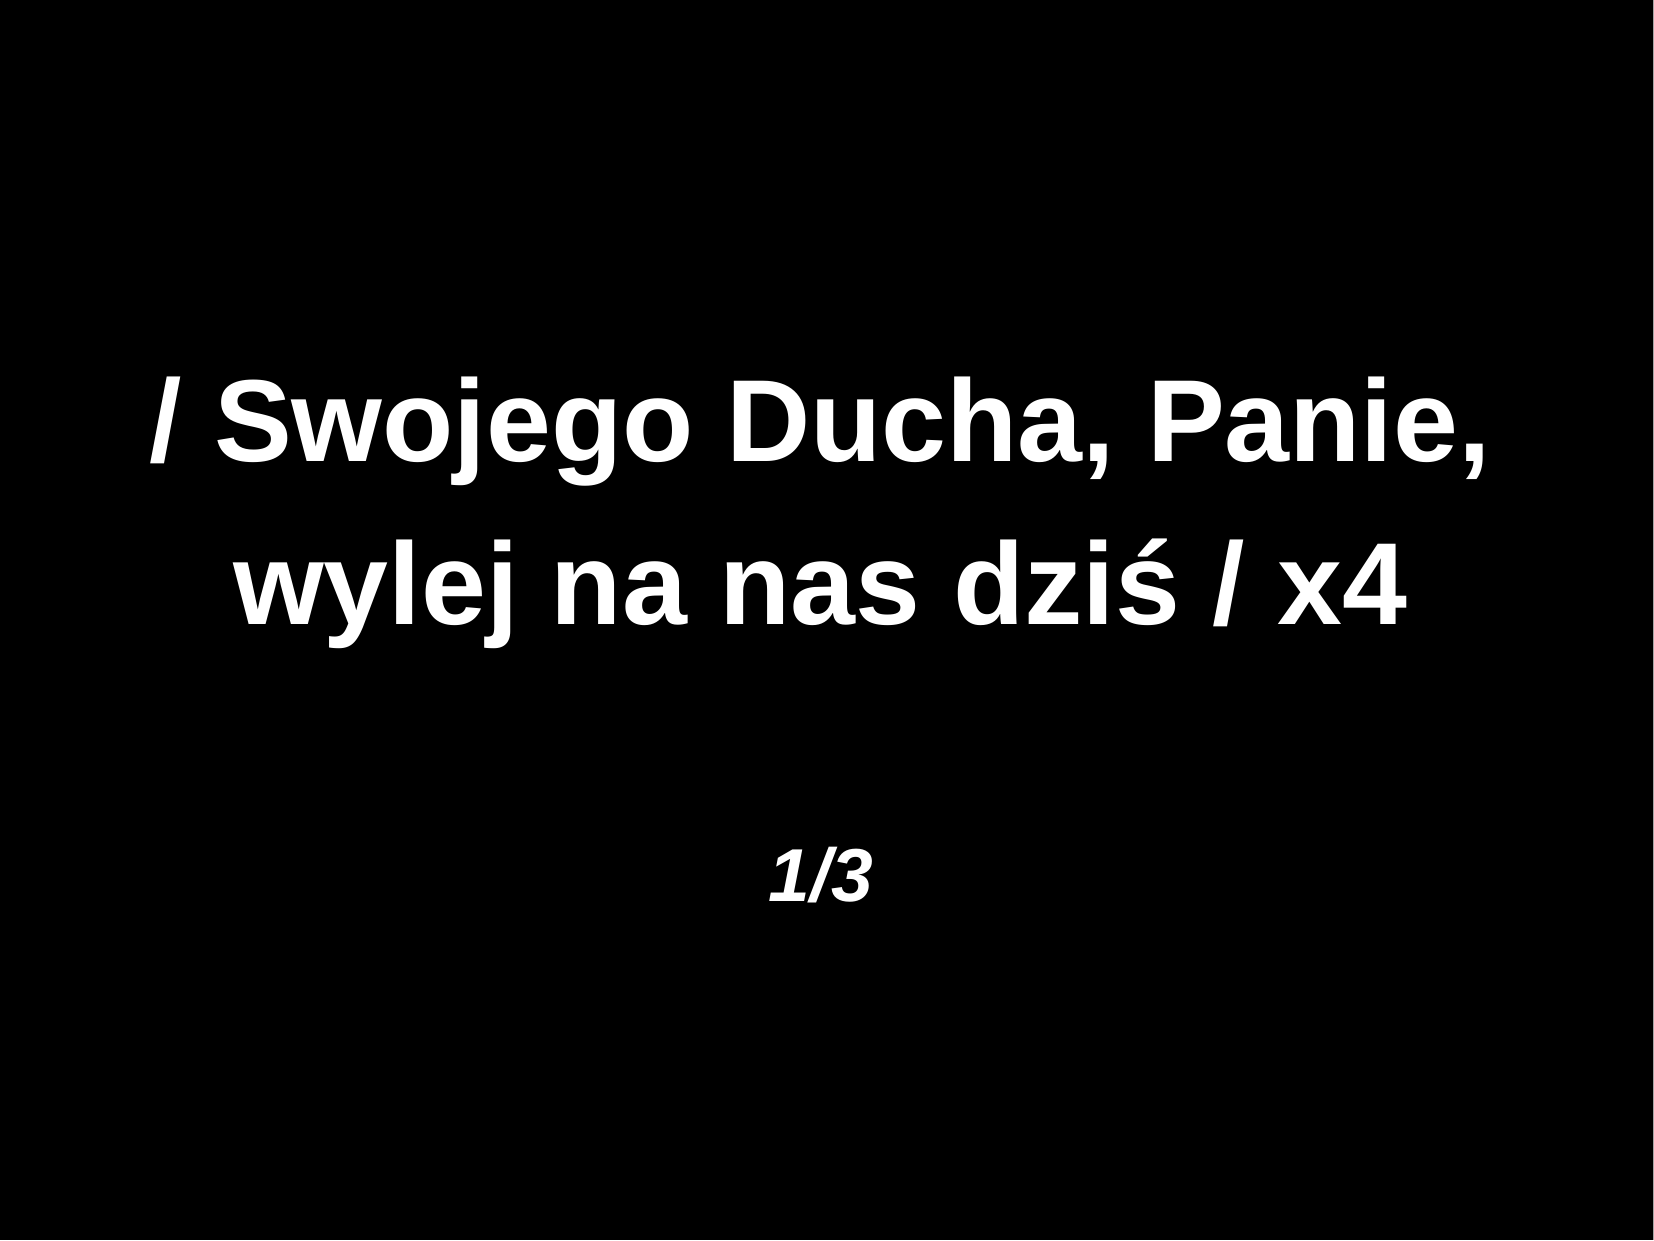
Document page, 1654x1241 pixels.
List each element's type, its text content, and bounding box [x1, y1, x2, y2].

subtitle / Swojego Ducha, Panie, wylej na nas dziś / x4 1/3 [0, 0, 1642, 1241]
